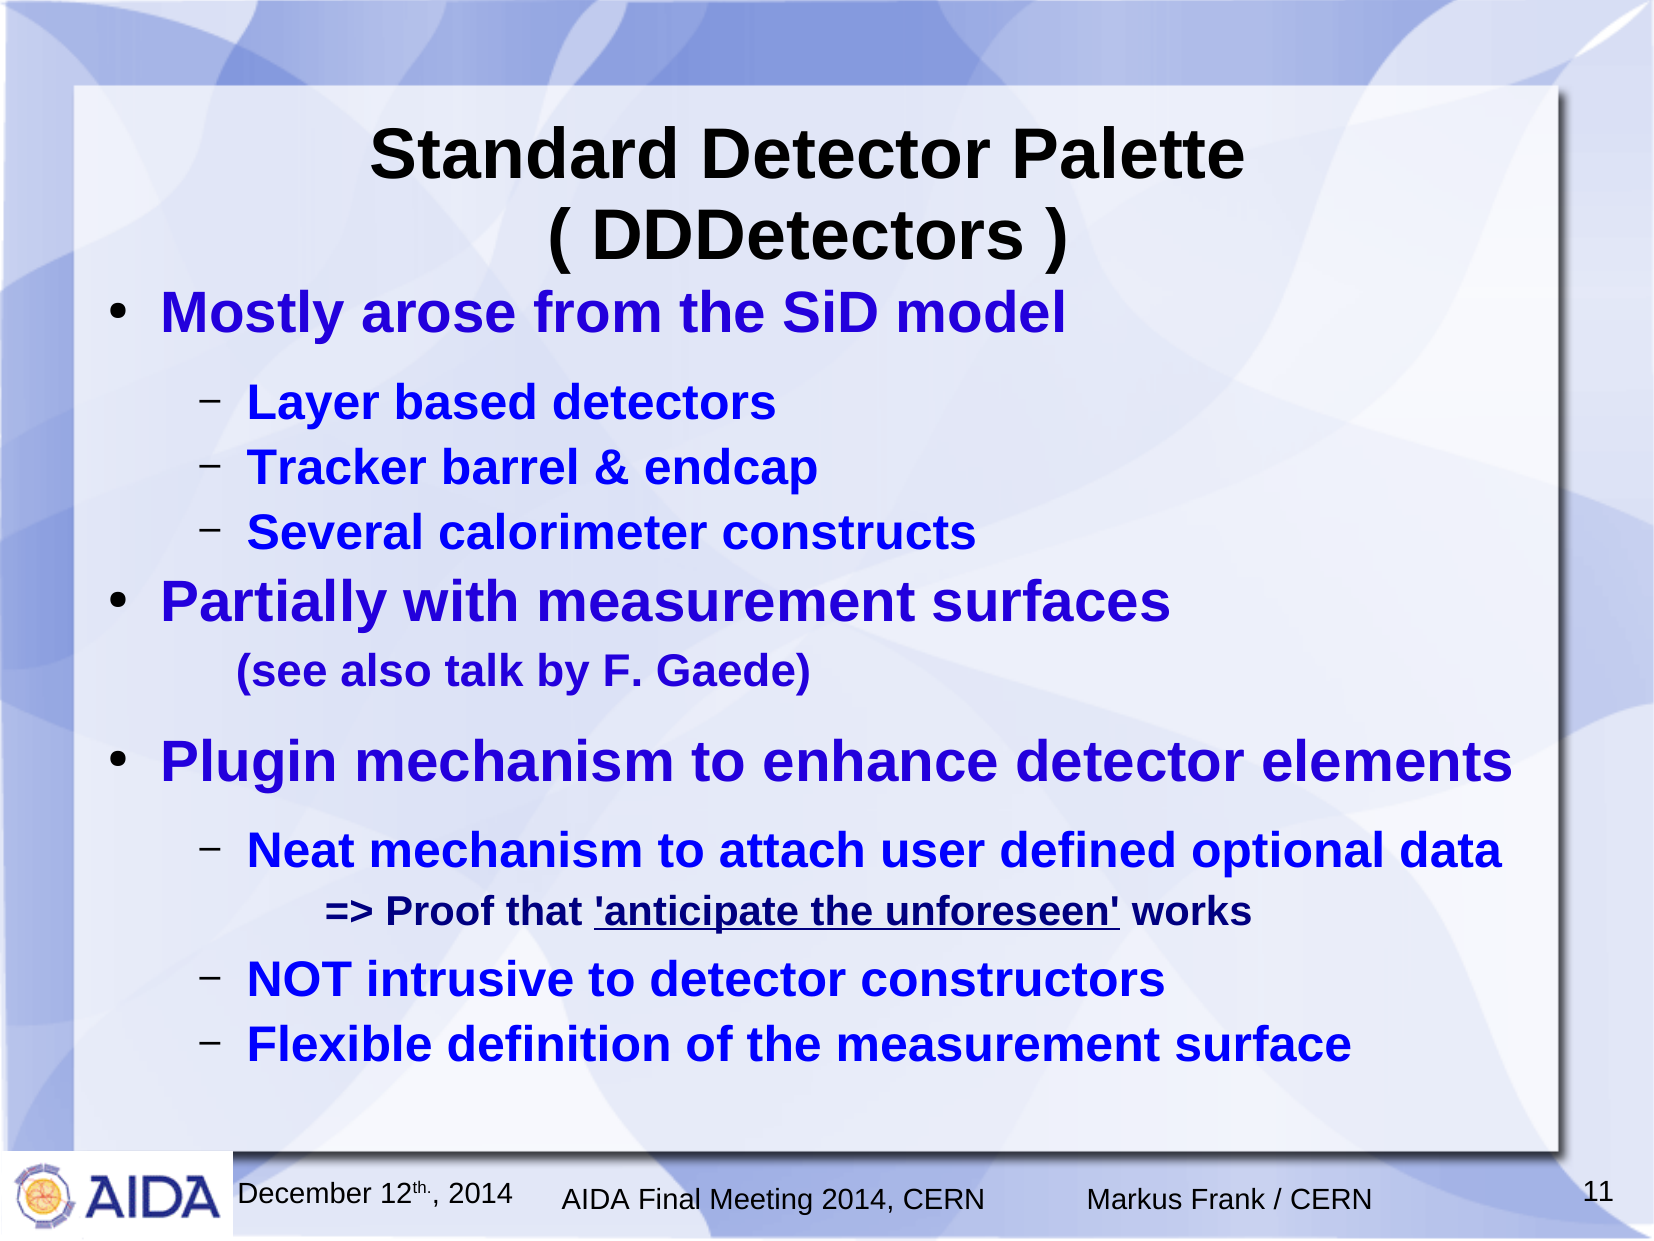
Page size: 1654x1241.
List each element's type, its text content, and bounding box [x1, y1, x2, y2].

list Mostly arose from the SiD model Layer based detectors Tracker barrel & endcap Several calorimeter constructs Partially with measurement surfaces (see also talk by F. Gaede) Plugin mechanism to enhance detector elements Neat mechanism to attach user defined optional data => Proof that 'anticipate the unforeseen' works NOT intrusive to detector constructors Flexible definition of the measurement surface [90, 280, 1546, 1077]
picture [0, 0, 1654, 1241]
title Standard Detector Palette ( DDDetectors ) [82, 90, 1536, 298]
